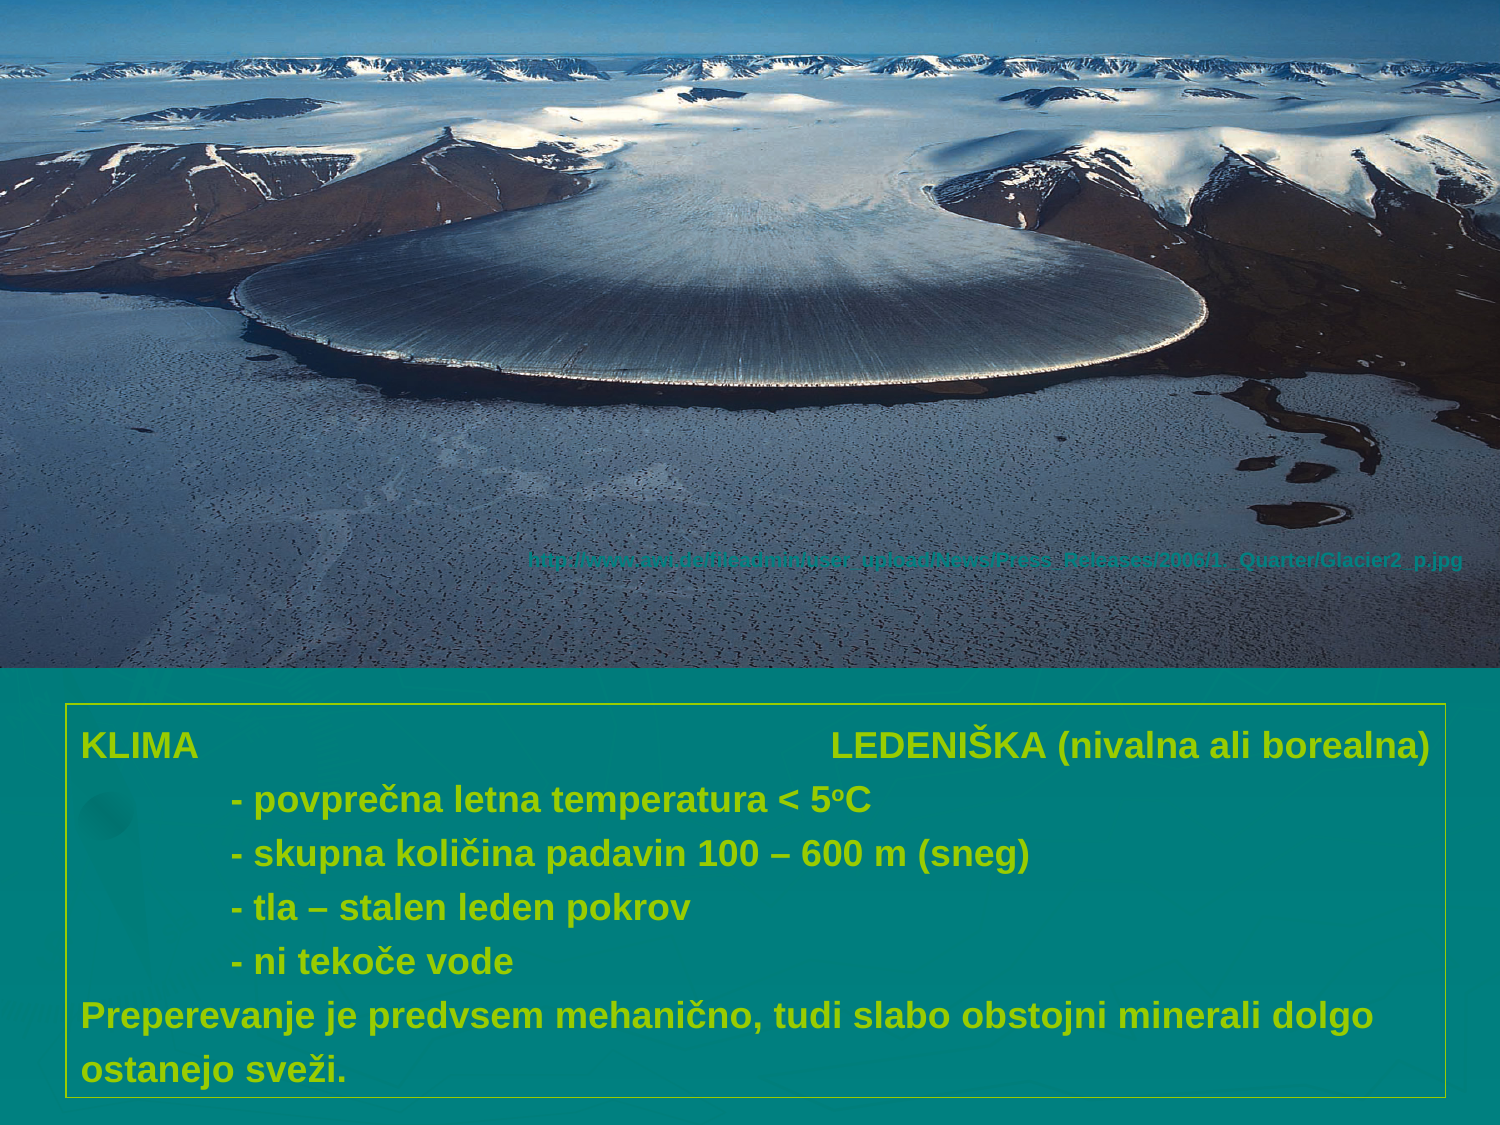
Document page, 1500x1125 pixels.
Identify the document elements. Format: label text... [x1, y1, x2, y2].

text_box http://www.awi.de/fileadmin/user_upload/News/Press_Releases/2006/1._Quarter/Glacier2_p.jpg [513, 538, 1479, 580]
text_box KLIMA LEDENIŠKA (nivalna ali borealna) - povprečna letna temperatura < 5oC - skupna količina padavin 100 – 600 m (sneg) - tla – stalen leden pokrov - ni tekoče vode Preperevanje je predvsem mehanično, tudi slabo obstojni minerali dolgo ostanejo sveži. [65, 704, 1446, 1098]
picture [0, 0, 1500, 668]
